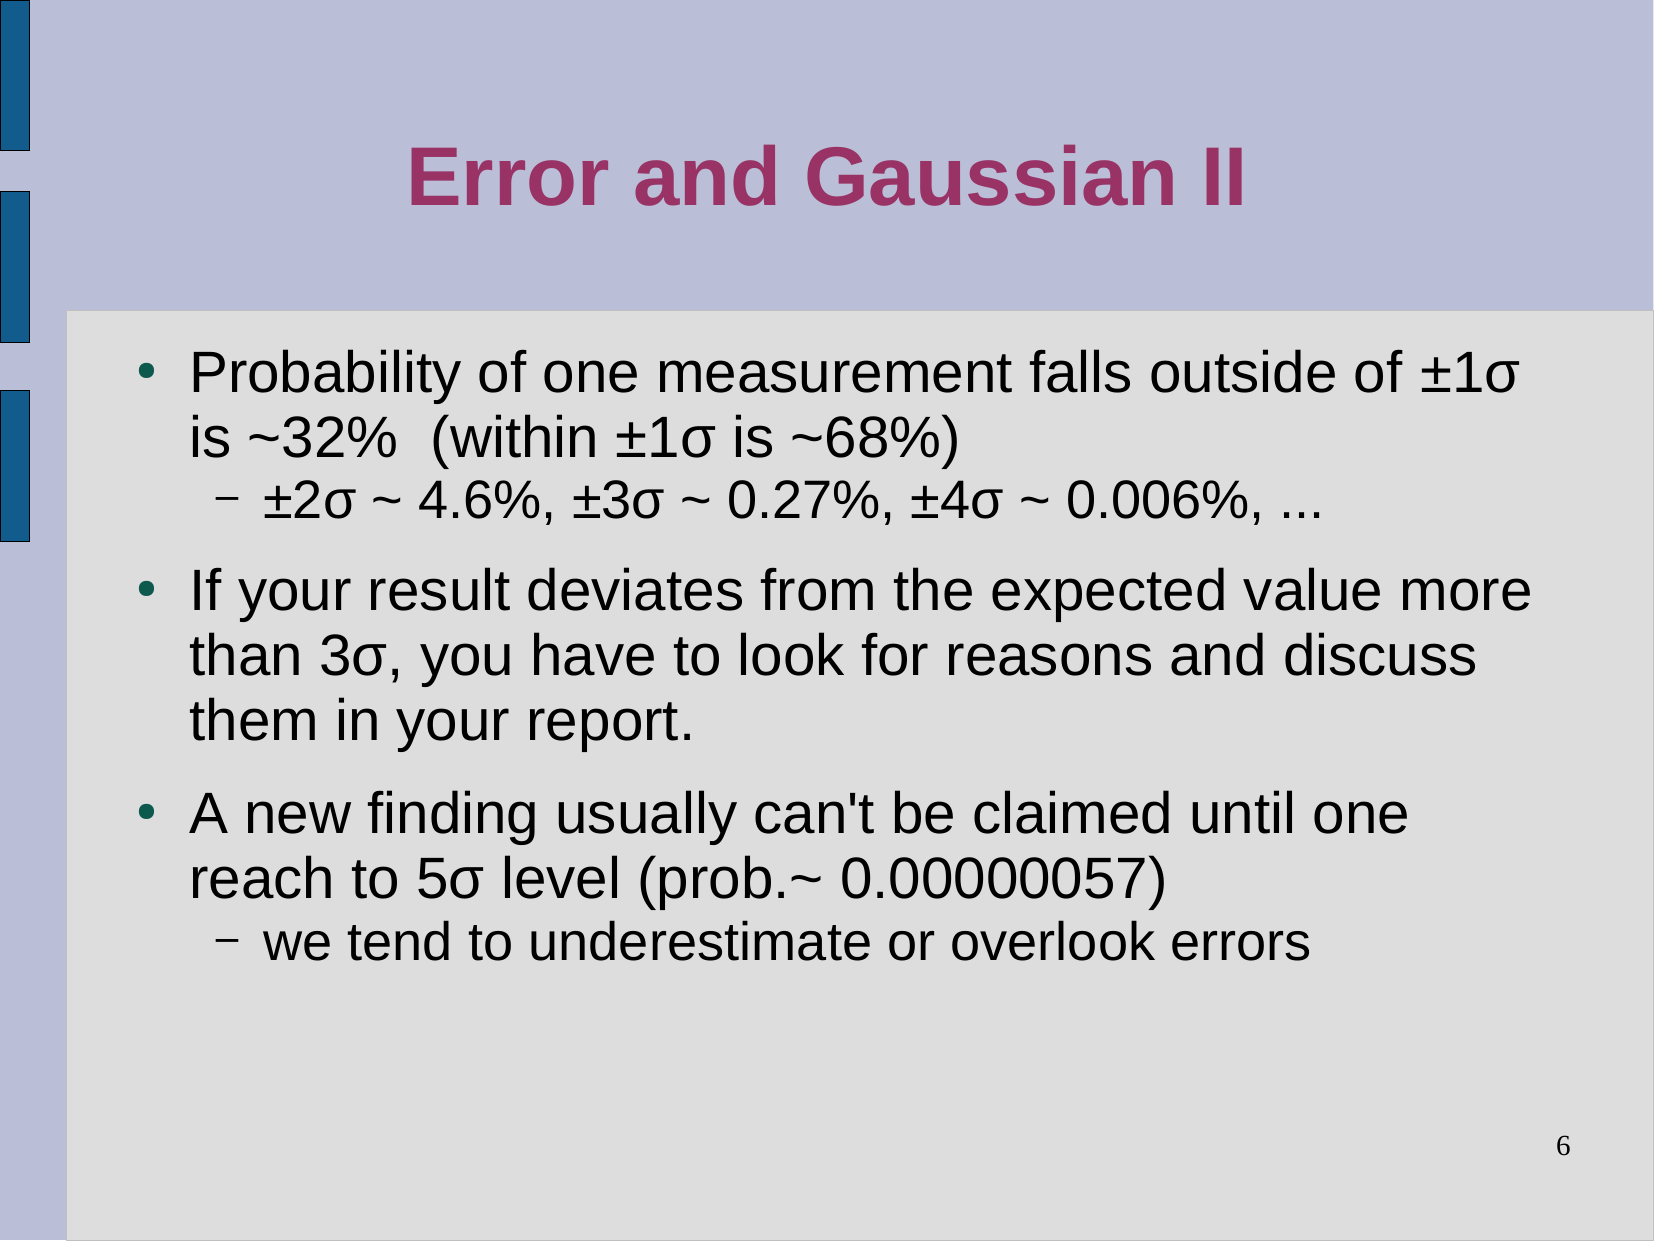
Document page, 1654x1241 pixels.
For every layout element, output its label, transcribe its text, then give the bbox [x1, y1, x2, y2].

list Probability of one measurement falls outside of ±1σ is ~32% (within ±1σ is ~68%) ±2σ ~ 4.6%, ±3σ ~ 0.27%, ±4σ ~ 0.006%, ... If your result deviates from the expected value more than 3σ, you have to look for reasons and discuss them in your report. A new finding usually can't be claimed until one reach to 5σ level (prob.~ 0.00000057) we tend to underestimate or overlook errors [118, 339, 1561, 1130]
title Error and Gaussian II [121, 80, 1534, 274]
